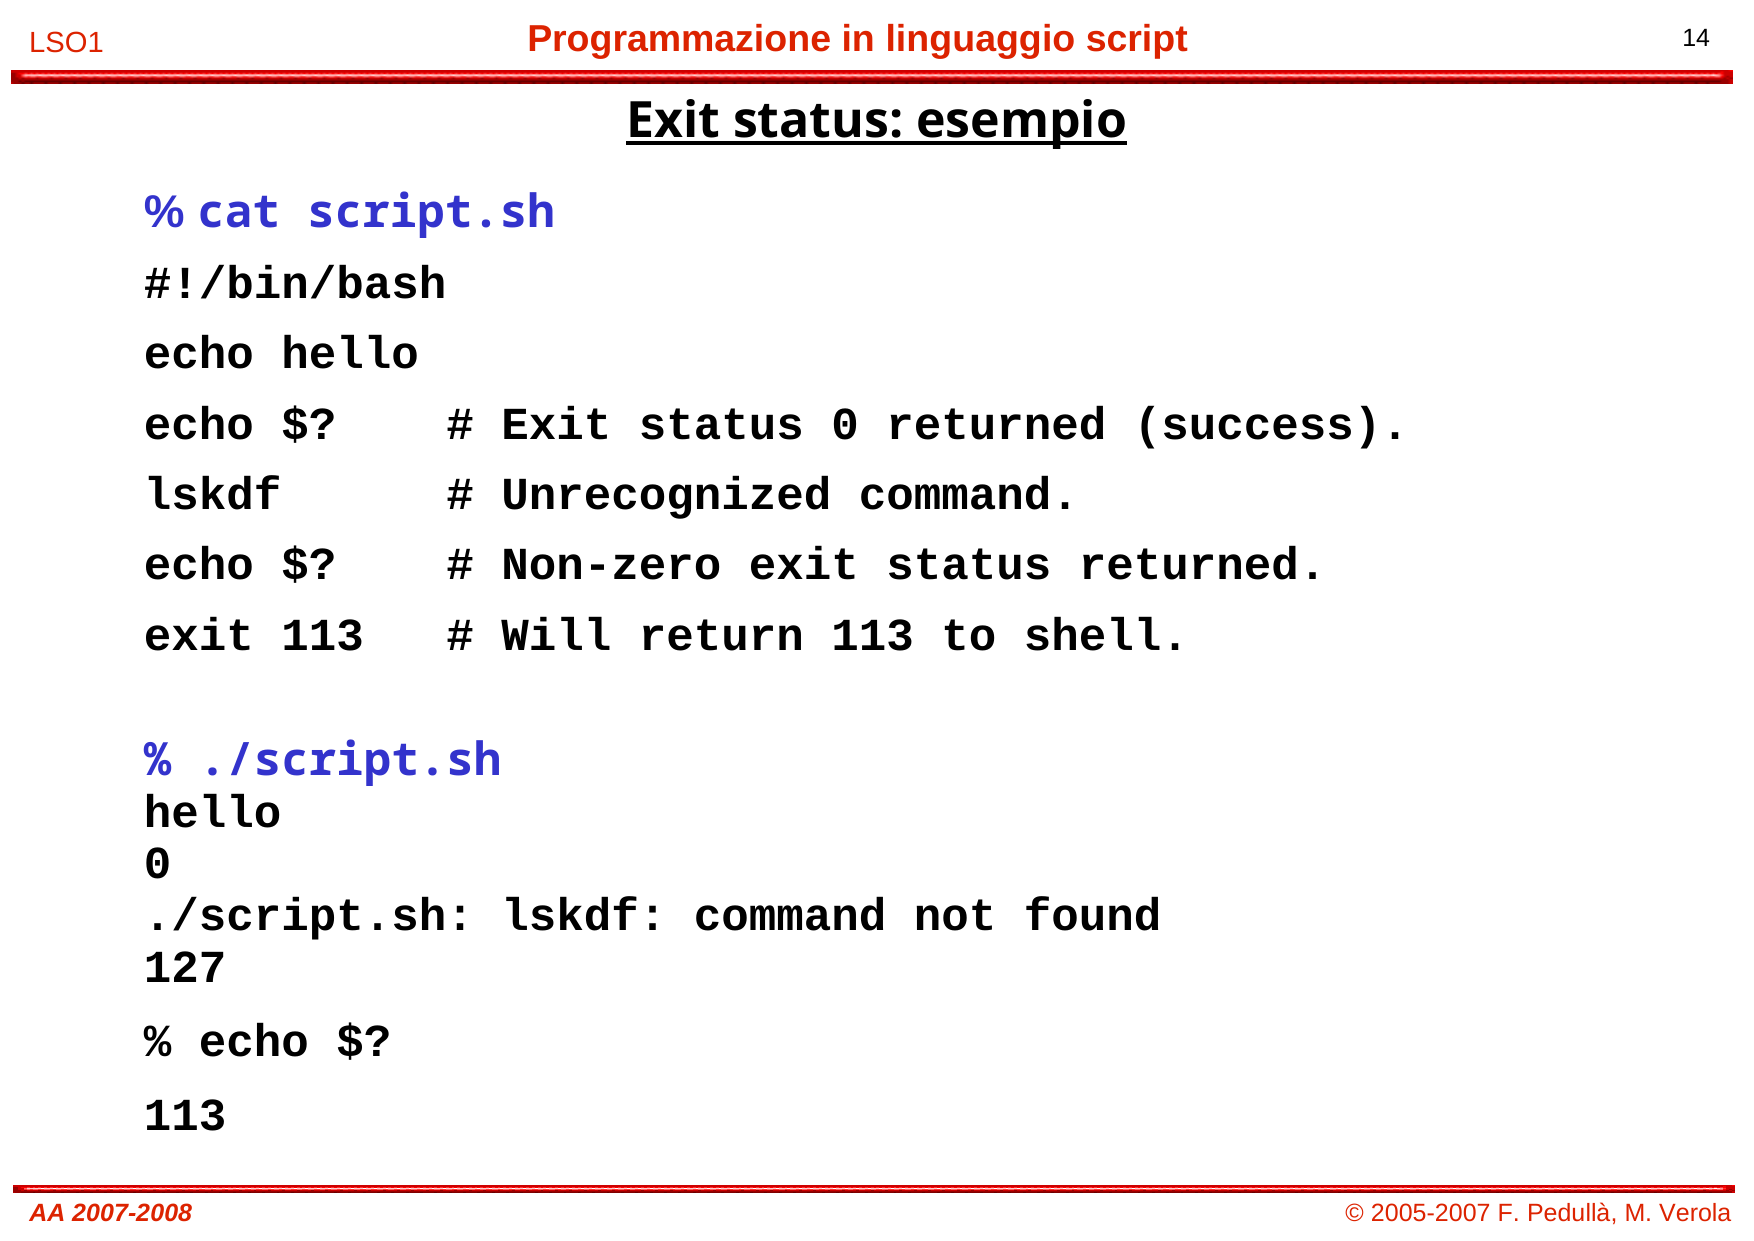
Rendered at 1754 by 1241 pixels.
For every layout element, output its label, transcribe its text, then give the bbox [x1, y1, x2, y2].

picture [11, 70, 1733, 84]
title Exit status: esempio [581, 72, 1172, 168]
picture [13, 1185, 1735, 1193]
list % cat script.sh #!/bin/bash echo hello echo $? # Exit status 0 returned (success). lskdf # Unrecognized command. echo $? # Non-zero exit status returned. exit 113 # Will return 113 to shell. % ./script.sh hello 0 ./script.sh: lskdf: command not found 127 % echo $? 113 [129, 171, 1754, 1174]
